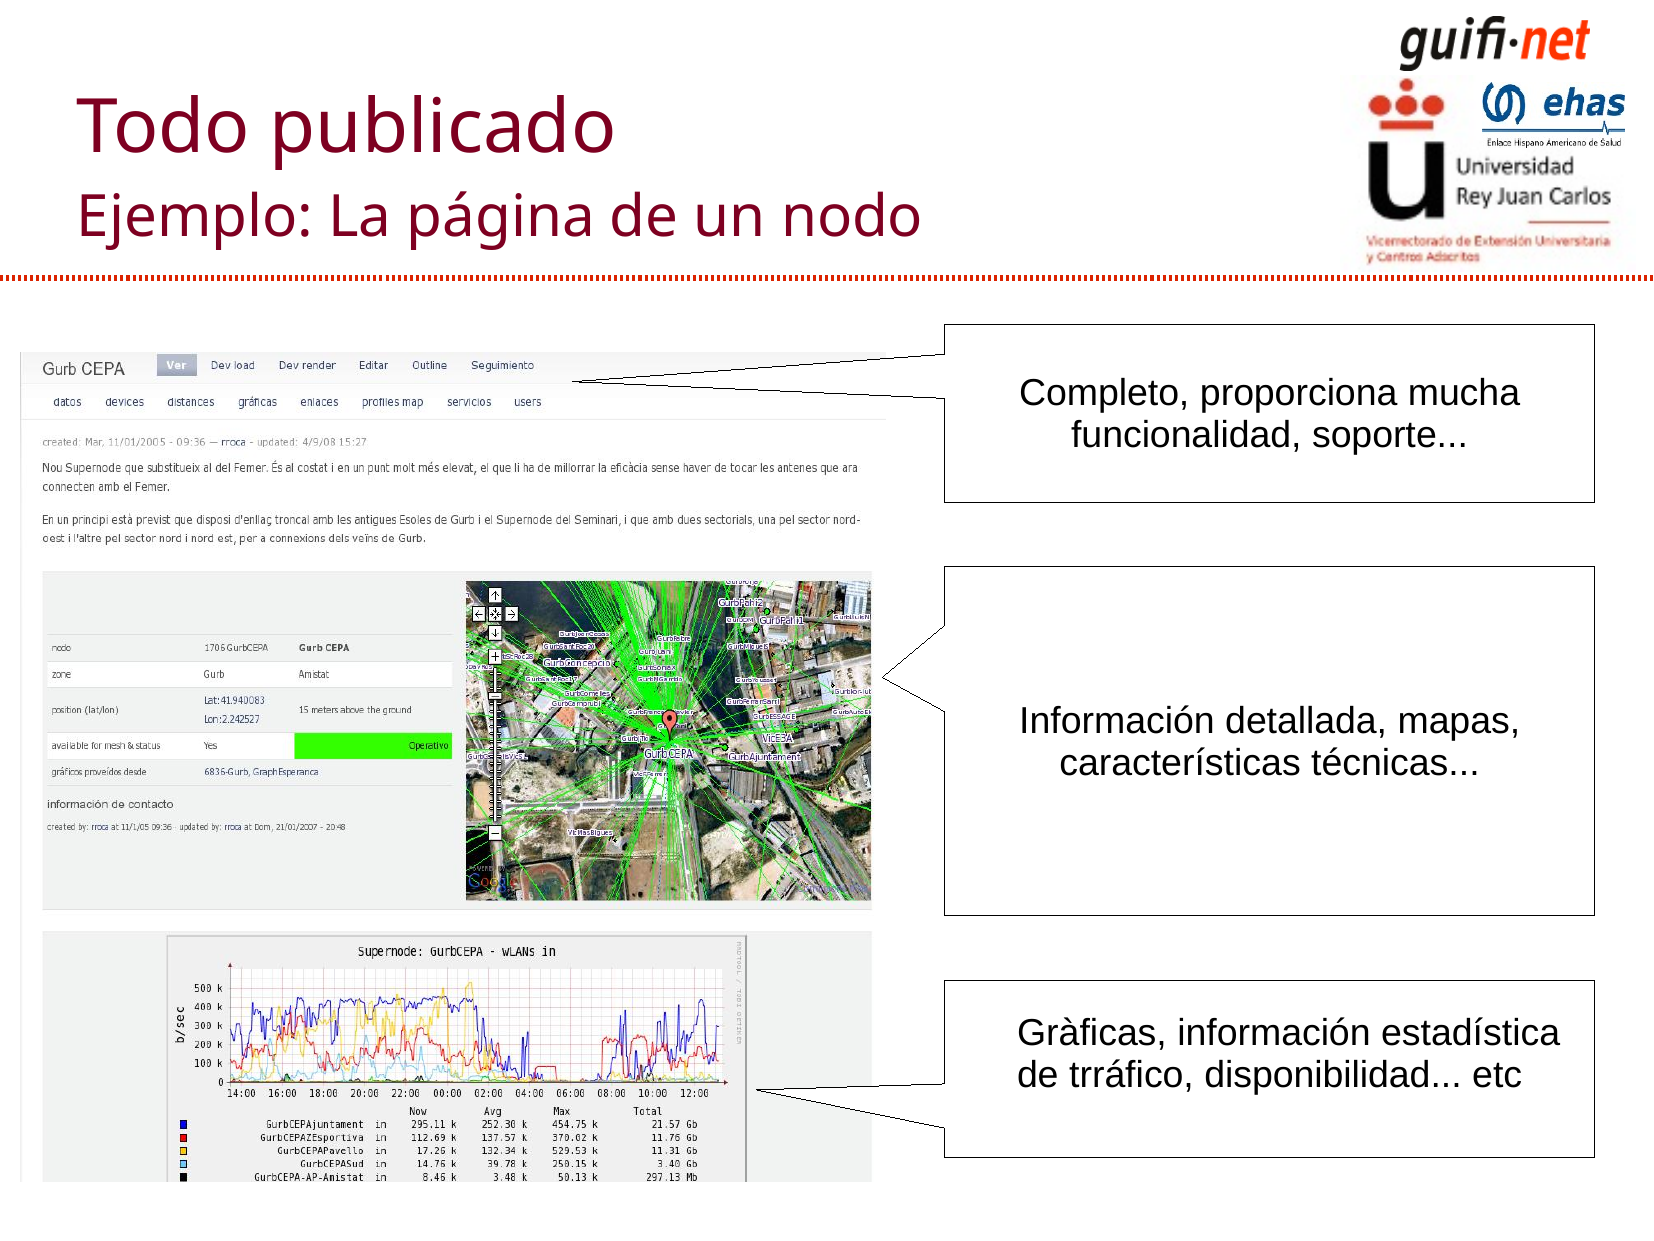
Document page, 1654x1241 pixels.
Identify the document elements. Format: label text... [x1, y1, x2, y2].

picture [1340, 75, 1636, 272]
text_box [756, 980, 1595, 1158]
title Todo publicado Ejemplo: La página de un nodo [76, 66, 1093, 259]
picture [1399, 16, 1590, 71]
text_box Información detallada, mapas, características técnicas... [882, 566, 1595, 916]
text_box Gràficas, información estadística de trráfico, disponibilidad... etc [1002, 1003, 1576, 1152]
picture [20, 352, 886, 1182]
text_box Completo, proporciona mucha funcionalidad, soporte... [572, 324, 1595, 503]
